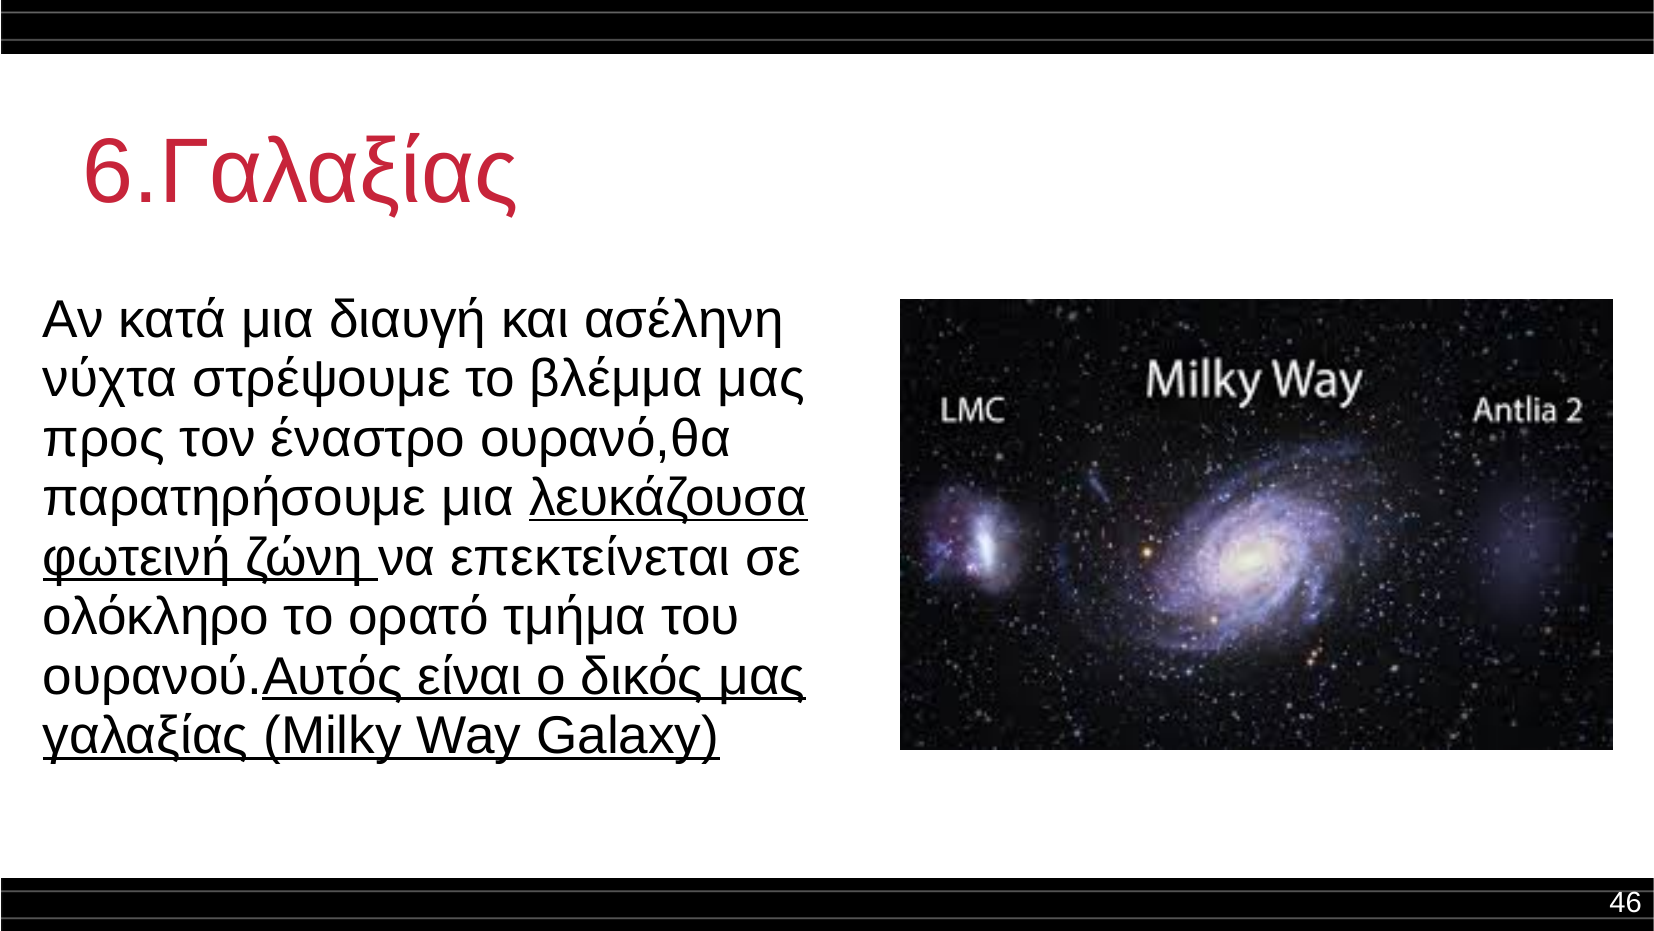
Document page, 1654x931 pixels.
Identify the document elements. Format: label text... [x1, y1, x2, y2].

picture [1, 0, 1654, 54]
list Αν κατά μια διαυγή και ασέληνη νύχτα στρέψουμε το βλέμμα μας προς τον έναστρο ουρανό,θα παρατηρήσουμε μια λευκάζουσα φωτεινή ζώνη να επεκτείνεται σε ολόκληρο το ορατό τμήμα του ουρανού.Αυτός είναι ο δικός μας γαλαξίας (Milky Way Galaxy) [37, 225, 809, 826]
picture [1, 878, 1654, 931]
picture [900, 299, 1613, 751]
title 6.Γαλαξίας [82, 92, 1571, 249]
